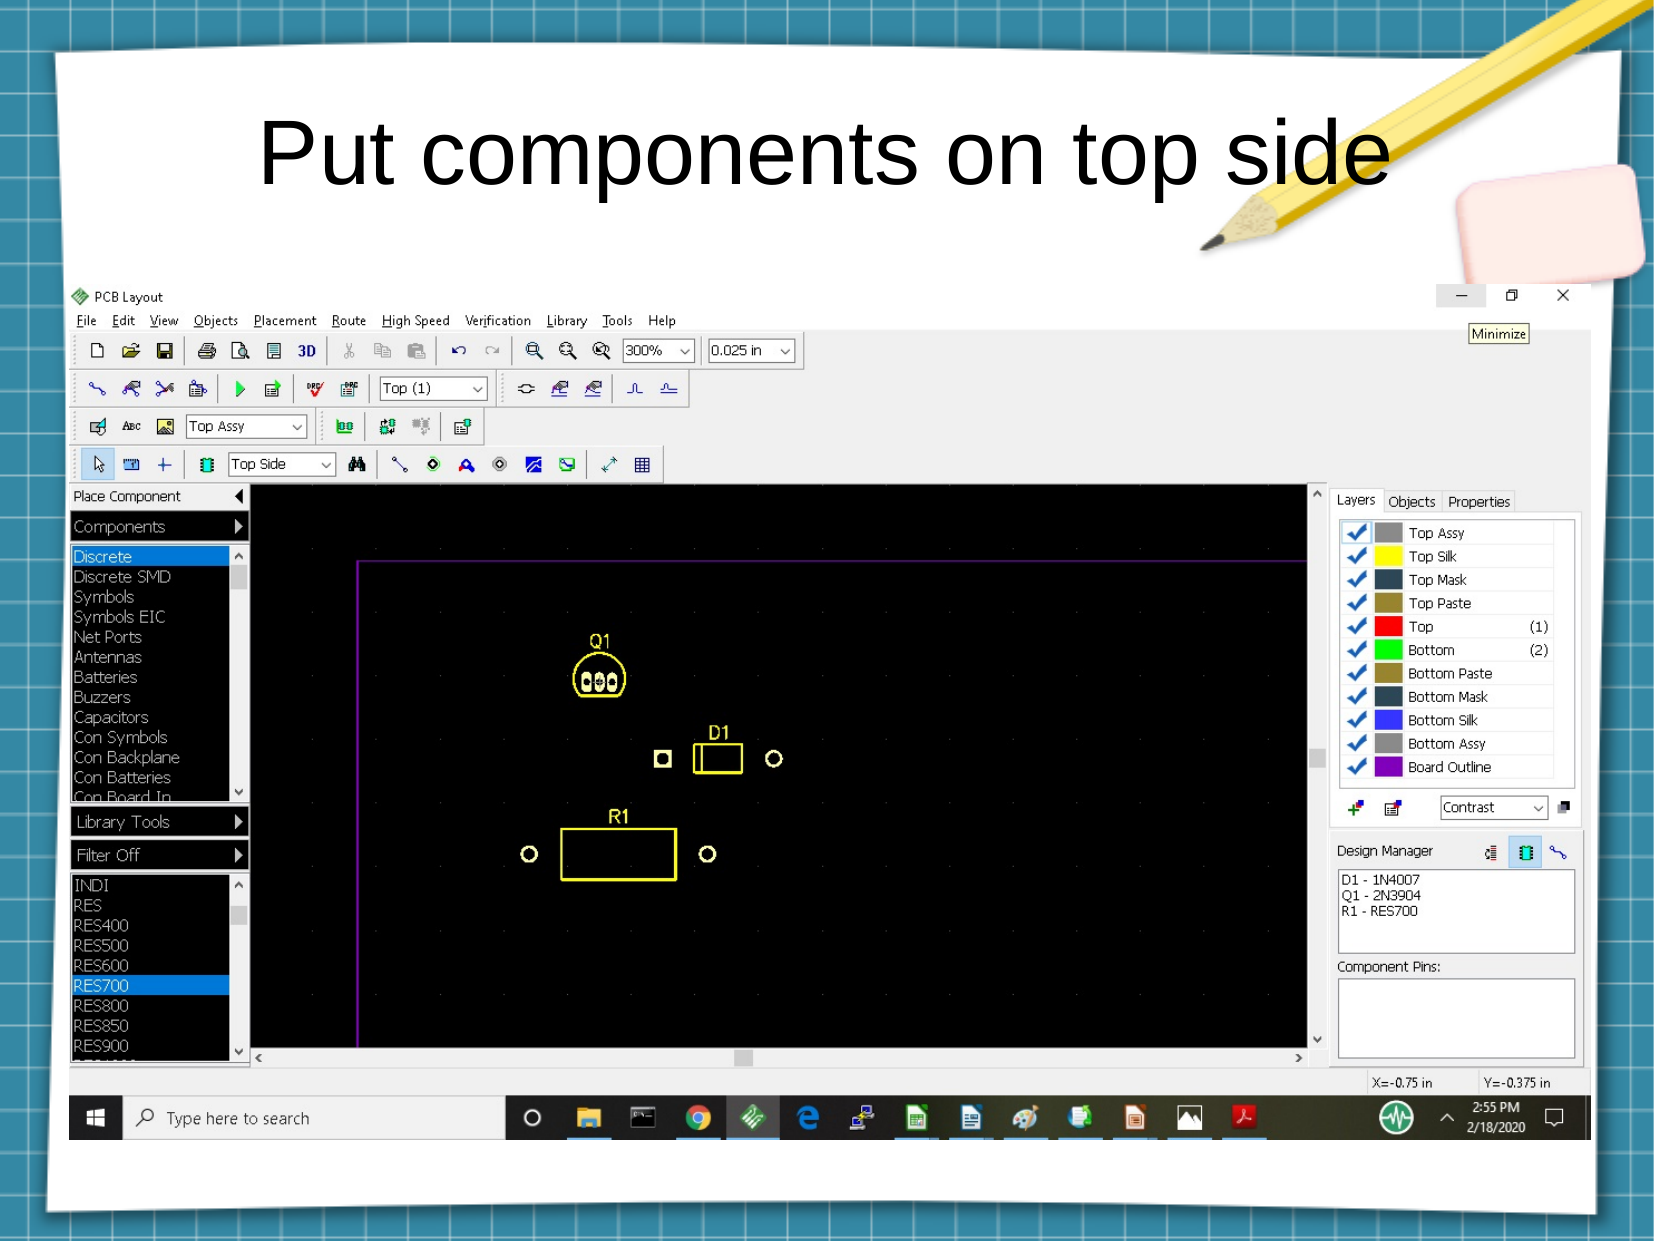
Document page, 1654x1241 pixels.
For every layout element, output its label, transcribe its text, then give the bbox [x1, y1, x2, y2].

title Put components on top side [82, 49, 1571, 257]
picture [0, 0, 1654, 1241]
